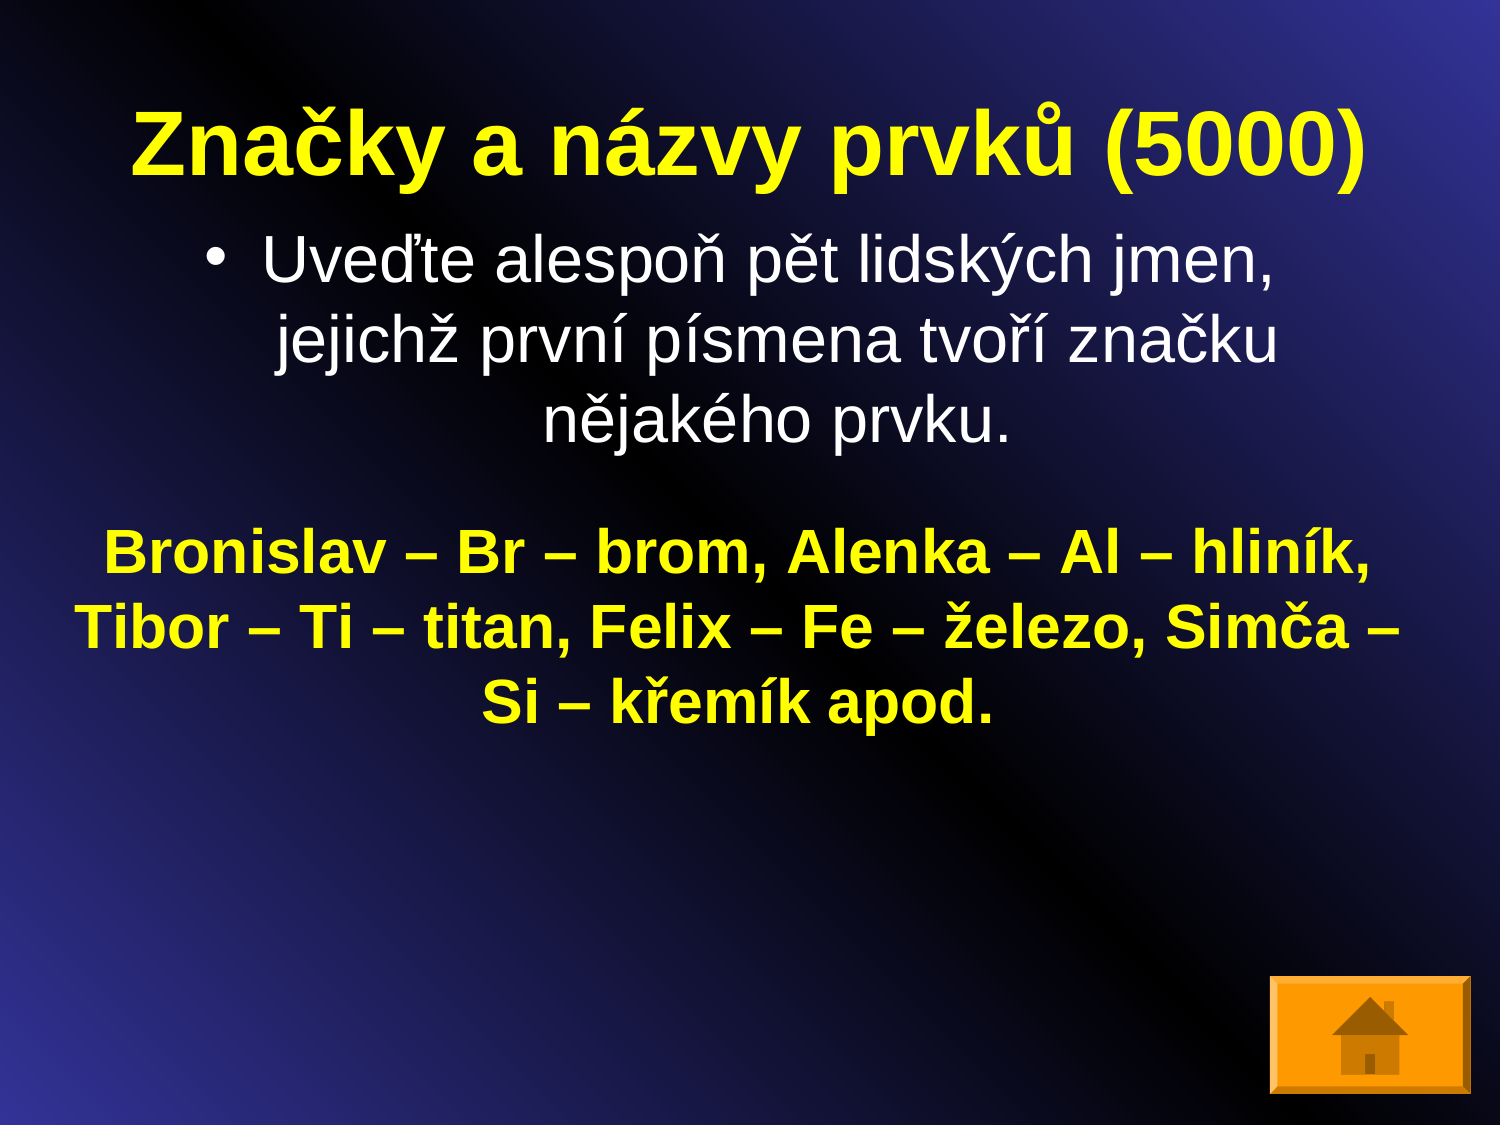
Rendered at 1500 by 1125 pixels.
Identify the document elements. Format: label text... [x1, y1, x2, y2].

text_box [1271, 976, 1471, 1094]
text_box Bronislav – Br – brom, Alenka – Al – hliník, Tibor – Ti – titan, Felix – Fe – železo, Simča – Si – křemík apod. [29, 503, 1448, 744]
list Uveďte alespoň pět lidských jmen, jejichž první písmena tvoří značku nějakého prvku. [76, 208, 1424, 480]
title Značky a názvy prvků (5000) [75, 45, 1426, 233]
